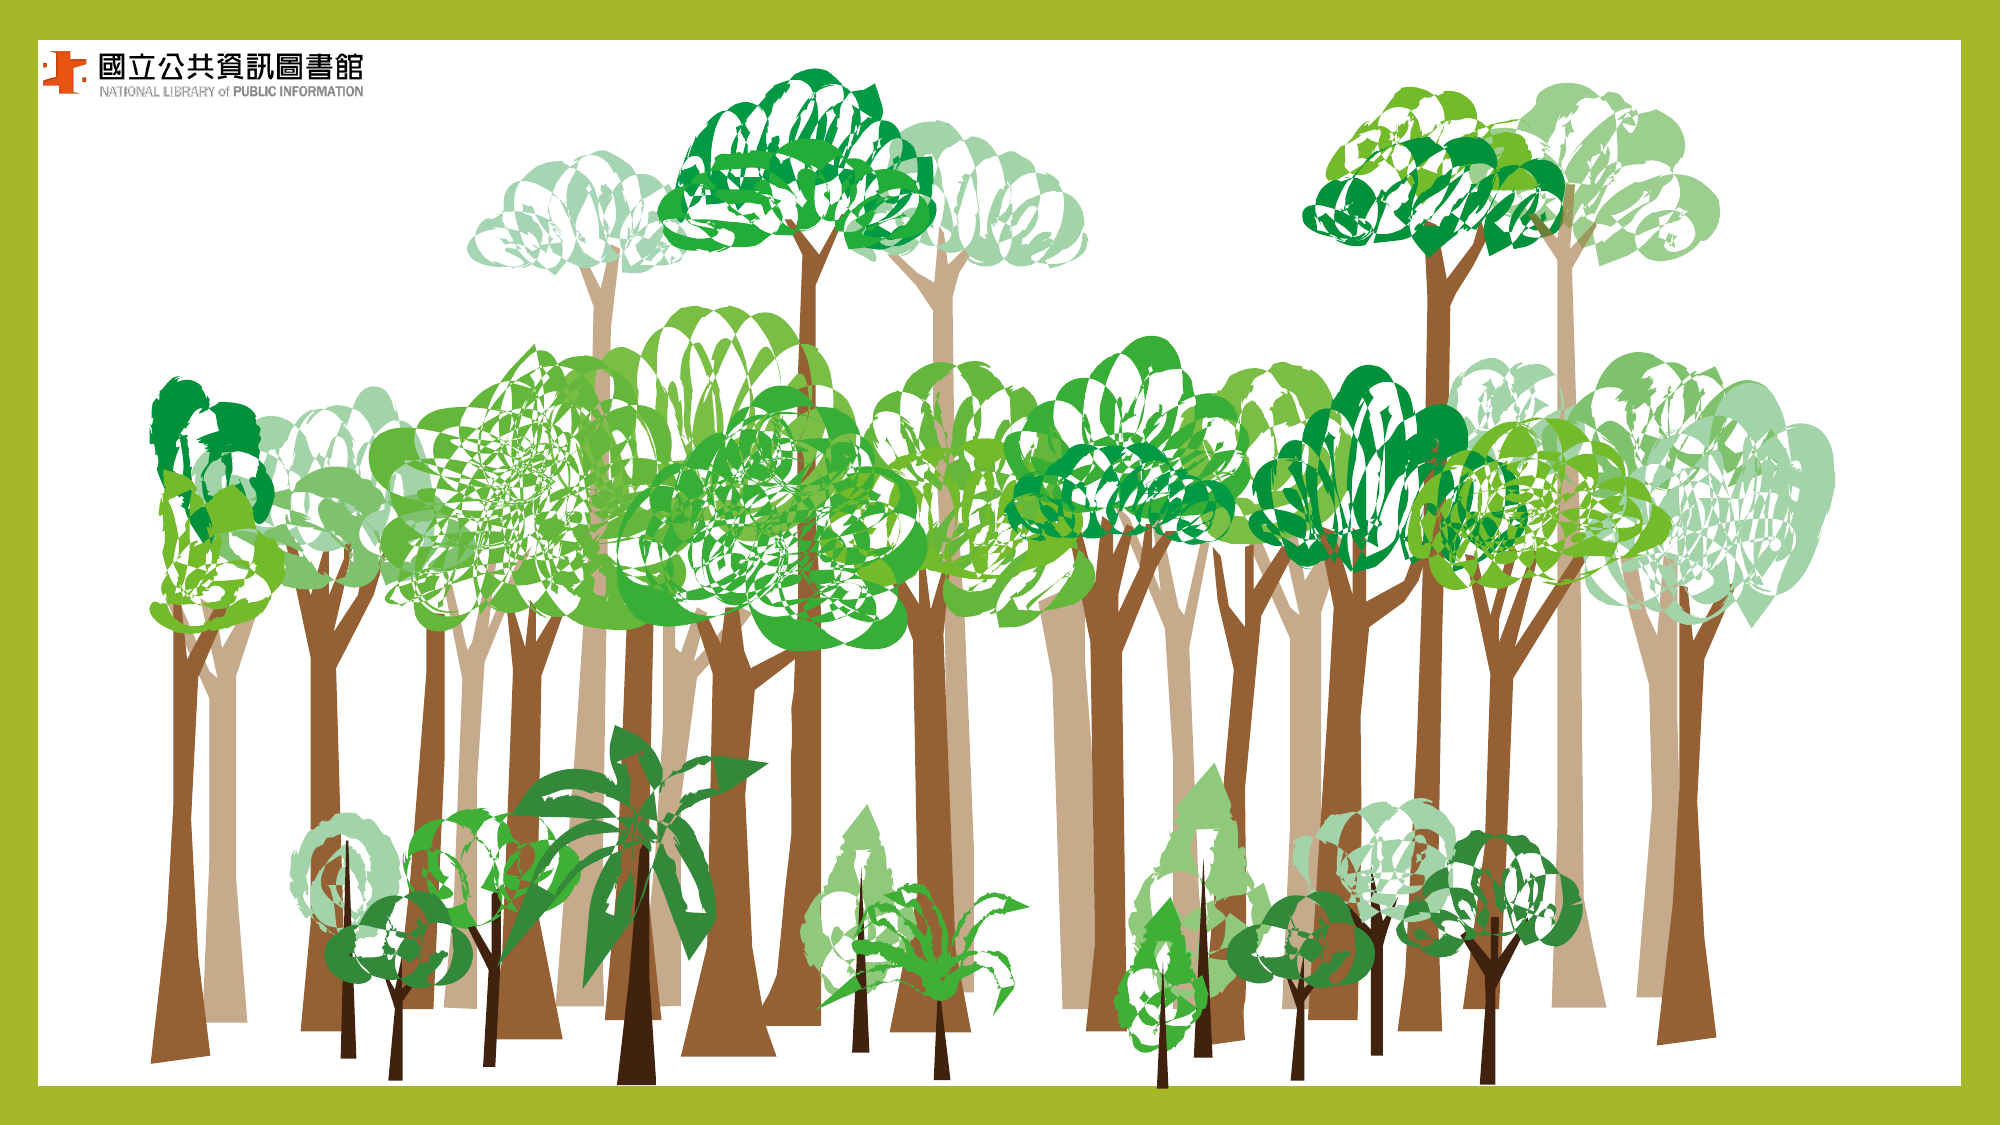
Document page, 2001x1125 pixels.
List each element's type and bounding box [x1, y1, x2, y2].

picture [148, 68, 1836, 1089]
